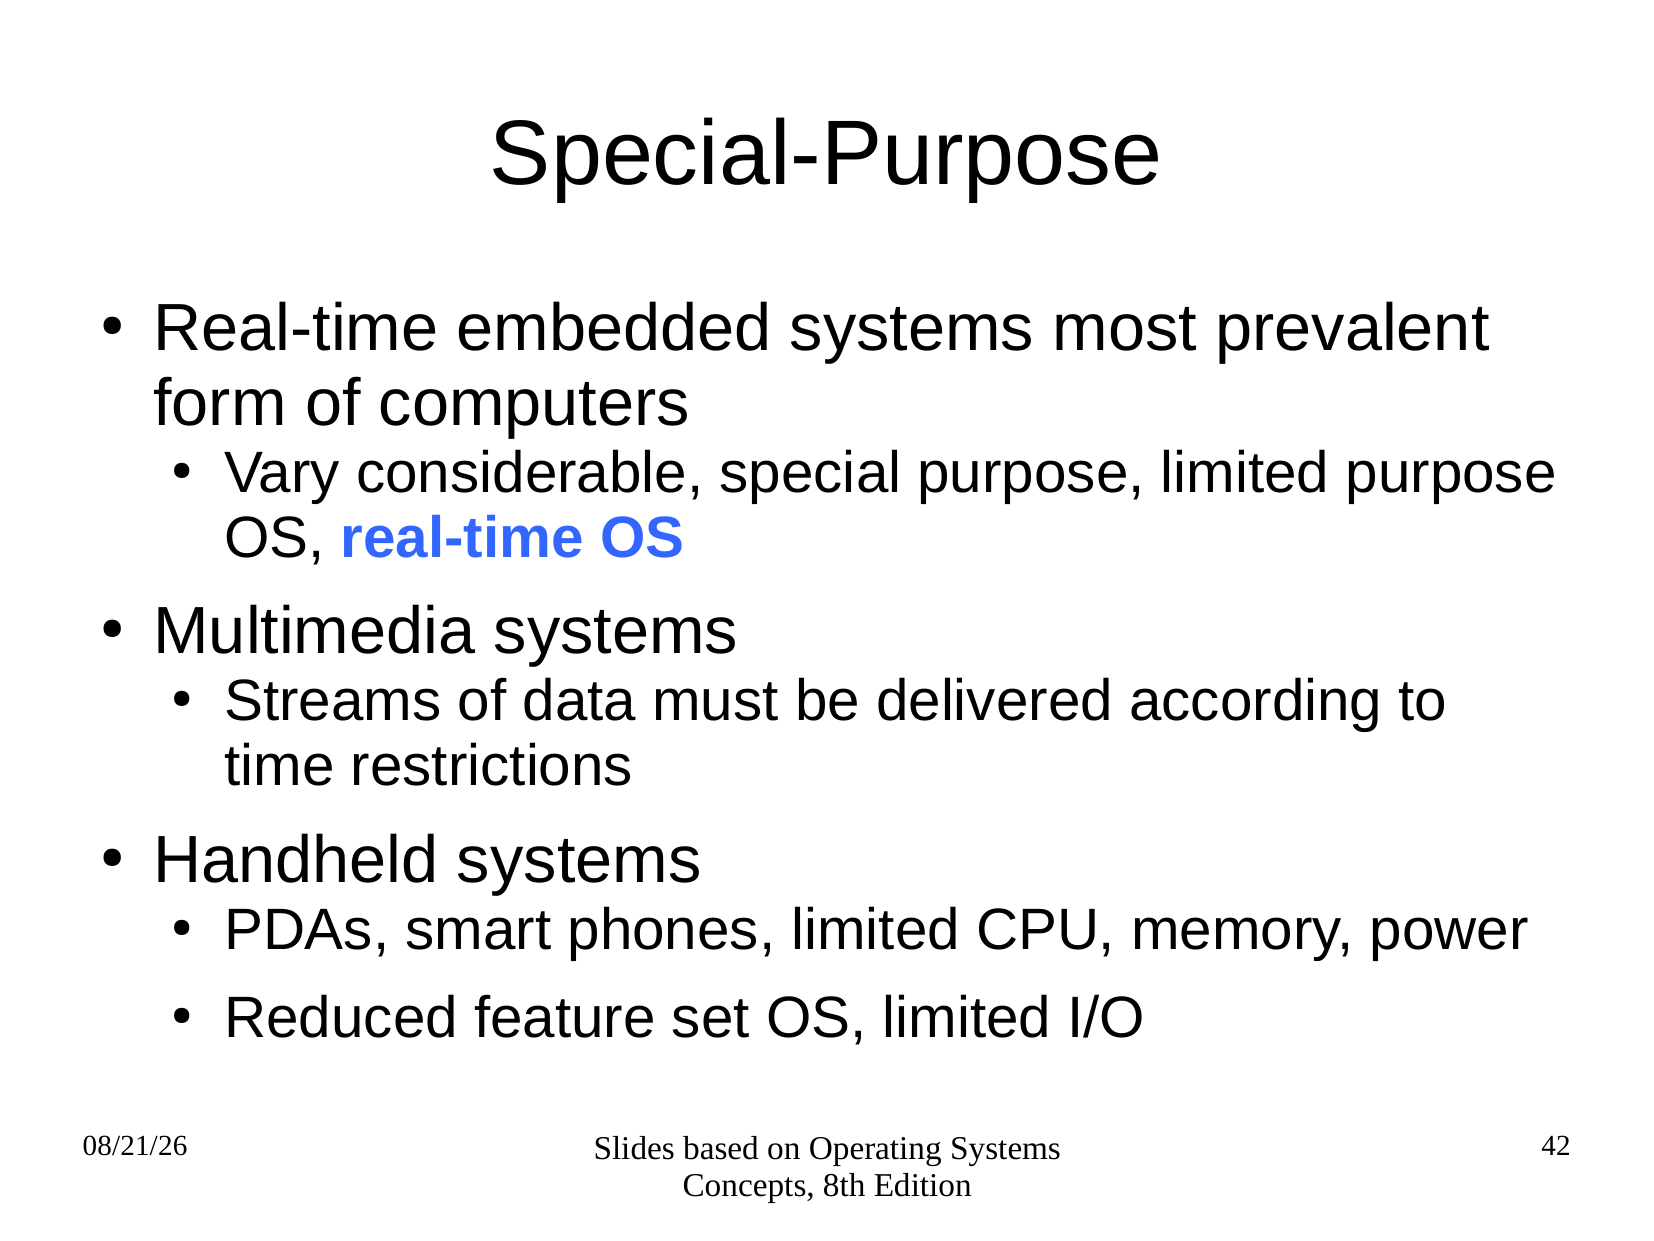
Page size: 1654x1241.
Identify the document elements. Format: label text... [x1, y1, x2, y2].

title Special-Purpose [82, 49, 1571, 257]
list Real-time embedded systems most prevalent form of computers Vary considerable, special purpose, limited purpose OS, real-time OS Multimedia systems Streams of data must be delivered according to time restrictions Handheld systems PDAs, smart phones, limited CPU, memory, power Reduced feature set OS, limited I/O [82, 290, 1571, 1109]
